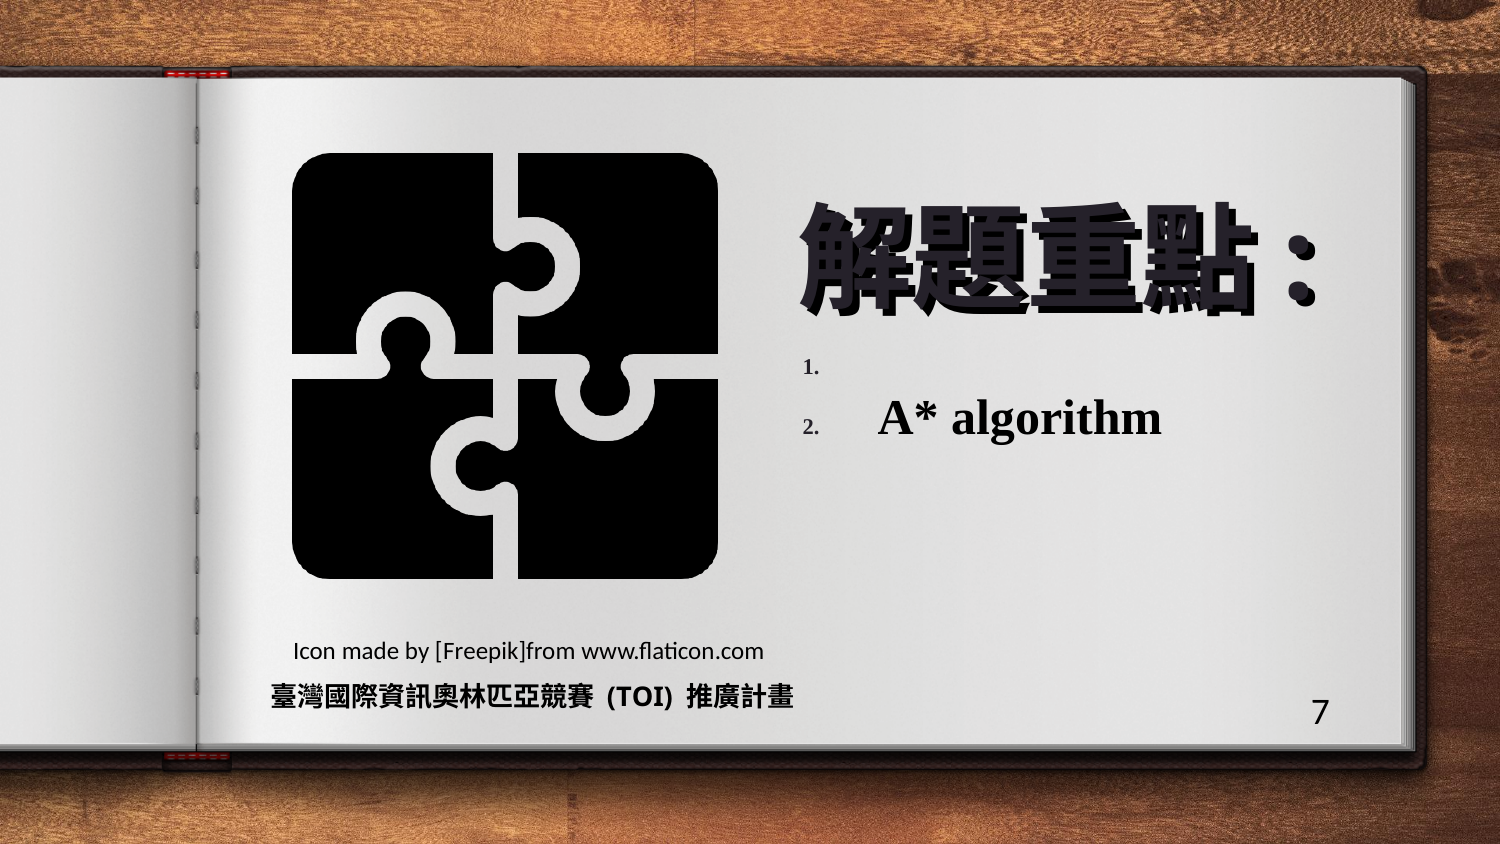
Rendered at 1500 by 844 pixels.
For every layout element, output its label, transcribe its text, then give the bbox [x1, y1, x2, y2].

subtitle A* algorithm [787, 309, 1341, 584]
picture [292, 153, 718, 579]
title 解題重點: [782, 146, 1313, 338]
text_box Icon made by [Freepik]from www.flaticon.com [278, 627, 867, 672]
text_box [1295, 672, 1386, 737]
